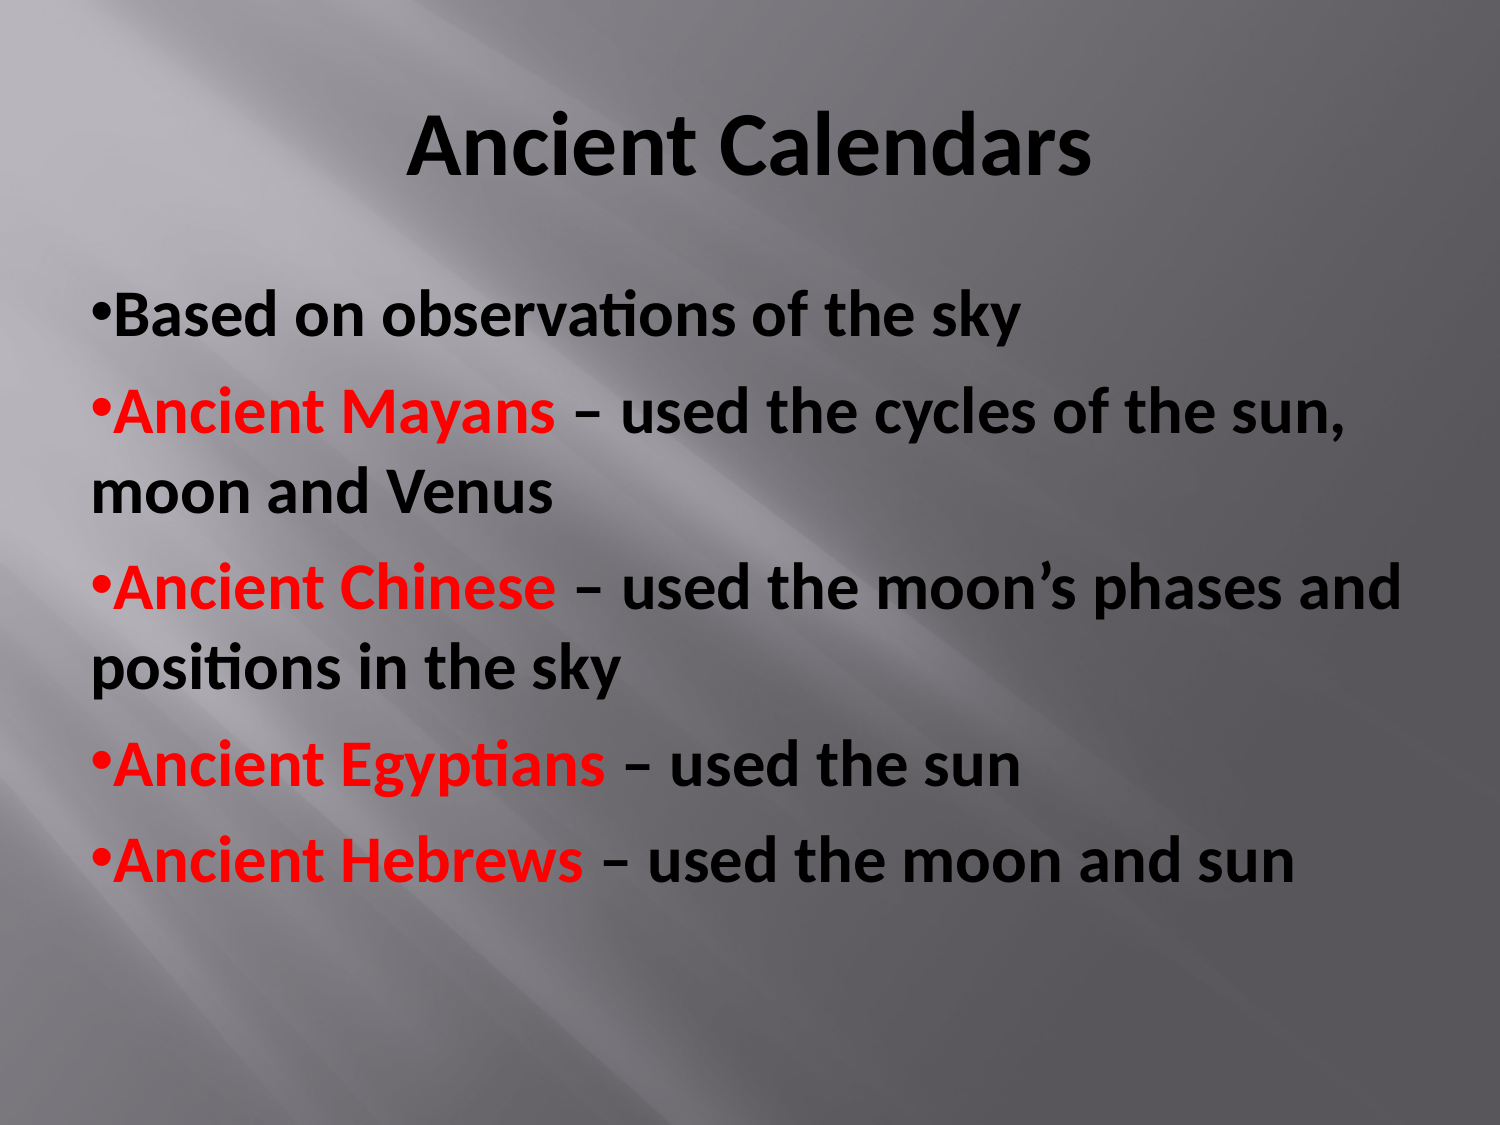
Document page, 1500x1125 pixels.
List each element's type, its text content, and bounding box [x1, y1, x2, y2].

text_box Ancient Calendars [75, 45, 1426, 233]
text_box Based on observations of the sky Ancient Mayans – used the cycles of the sun, moon and Venus Ancient Chinese – used the moon’s phases and positions in the sky Ancient Egyptians – used the sun Ancient Hebrews – used the moon and sun [75, 262, 1426, 1064]
